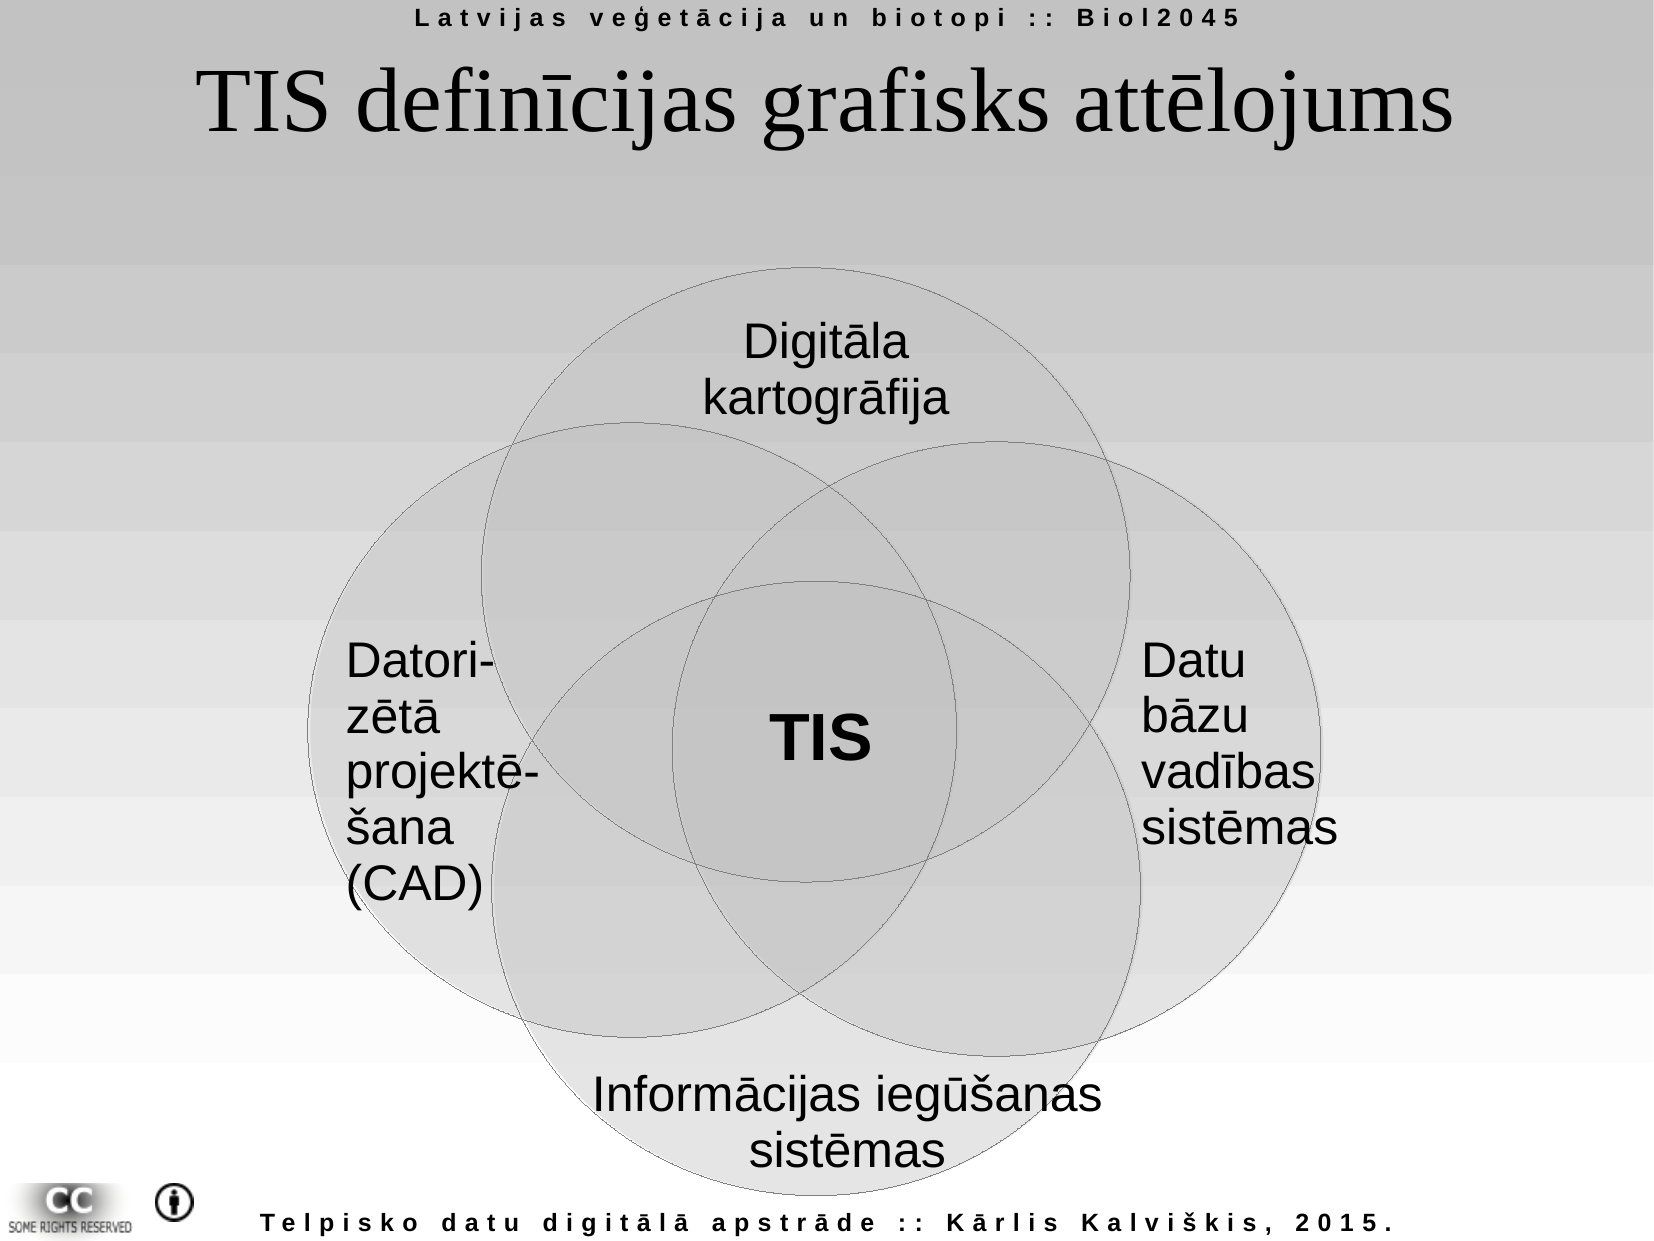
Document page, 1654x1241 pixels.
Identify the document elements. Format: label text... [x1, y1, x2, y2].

text_box [310, 296, 1304, 1108]
text_box Datori- zētā projektē- šana (CAD) [345, 630, 541, 913]
text_box [713, 1179, 921, 1196]
text_box Datu bāzu vadības sistēmas [1141, 630, 1340, 856]
text_box TIS [769, 699, 885, 775]
picture [0, 0, 1654, 1241]
title TIS definīcijas grafisks attēlojums [29, 49, 1625, 296]
text_box Informācijas iegūšanas sistēmas [591, 1065, 1104, 1179]
text_box Digitāla kartogrāfija [702, 313, 950, 426]
